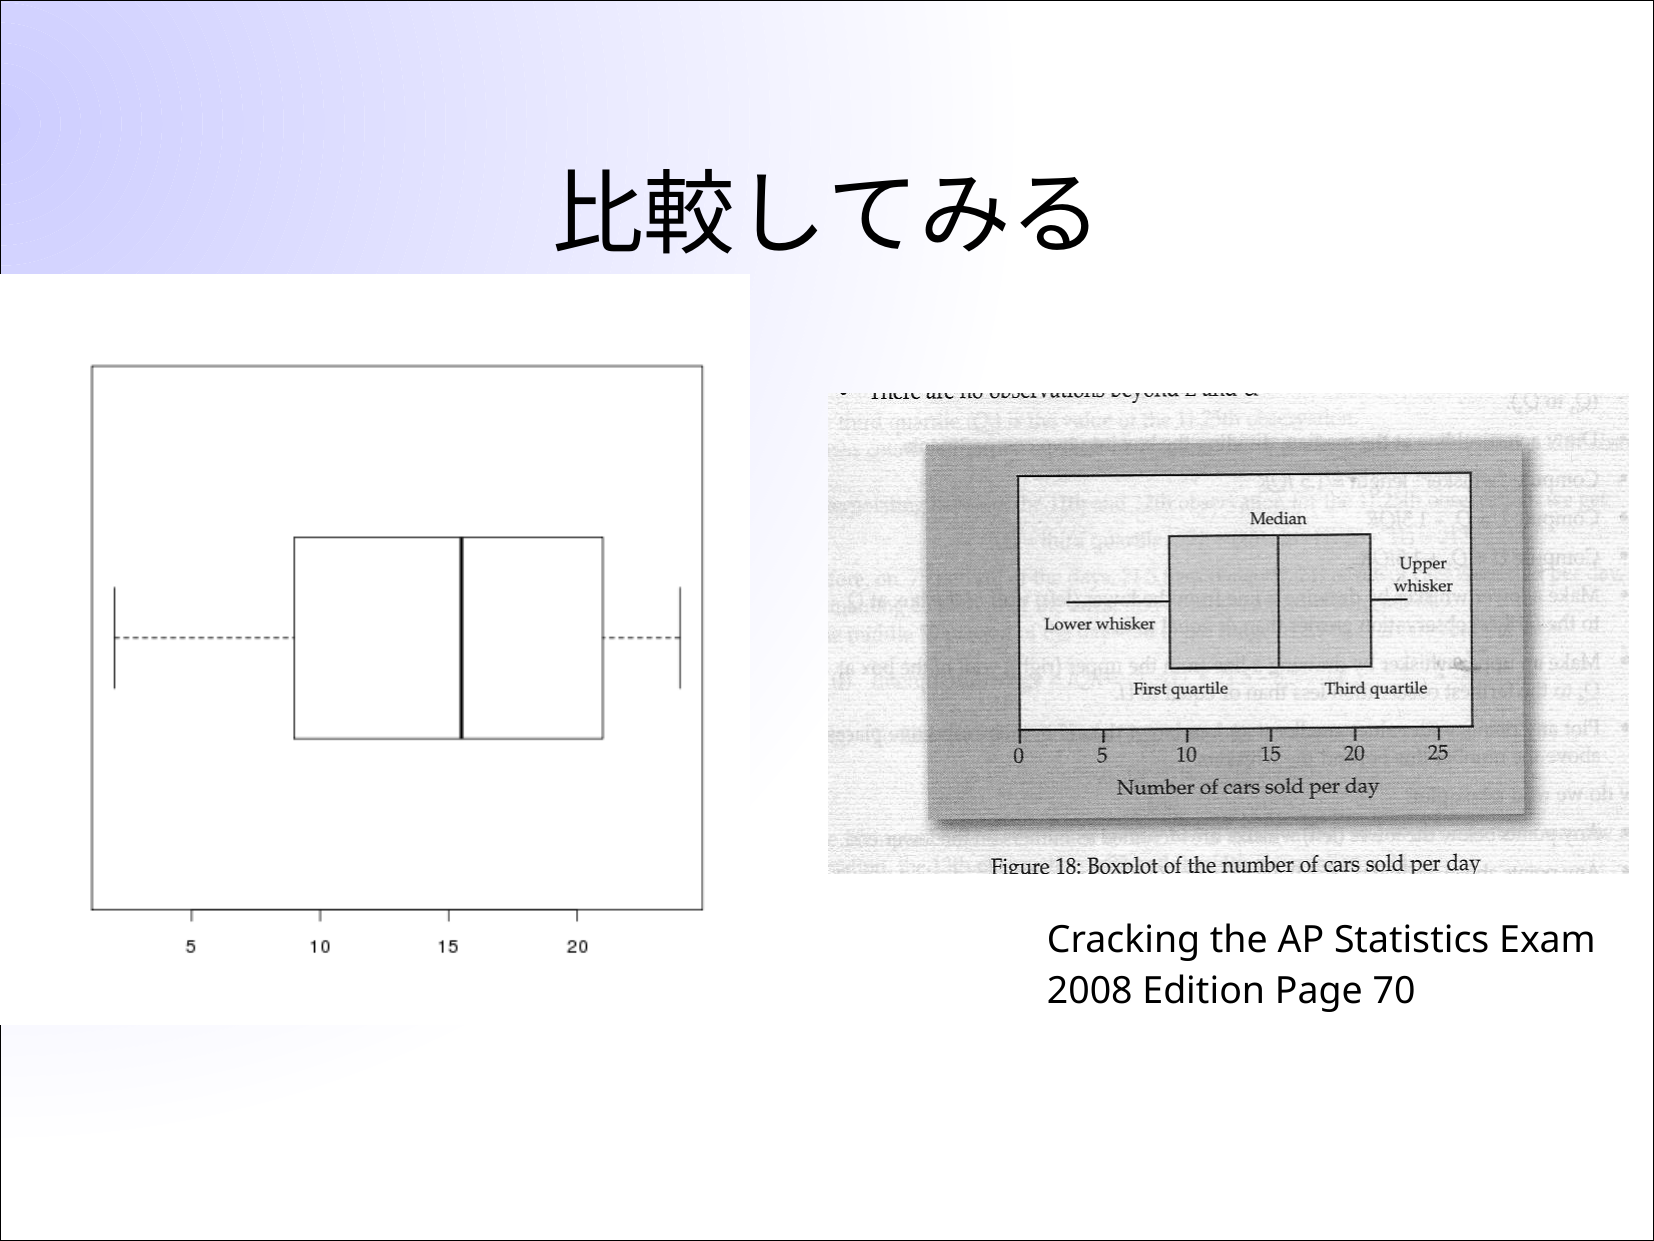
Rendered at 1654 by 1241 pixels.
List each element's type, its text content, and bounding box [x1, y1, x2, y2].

title 比較してみる [121, 110, 1534, 303]
text_box Cracking the AP Statistics Exam 2008 Edition Page 70 [1032, 904, 1614, 1001]
picture [0, 274, 750, 1025]
picture [828, 393, 1629, 874]
